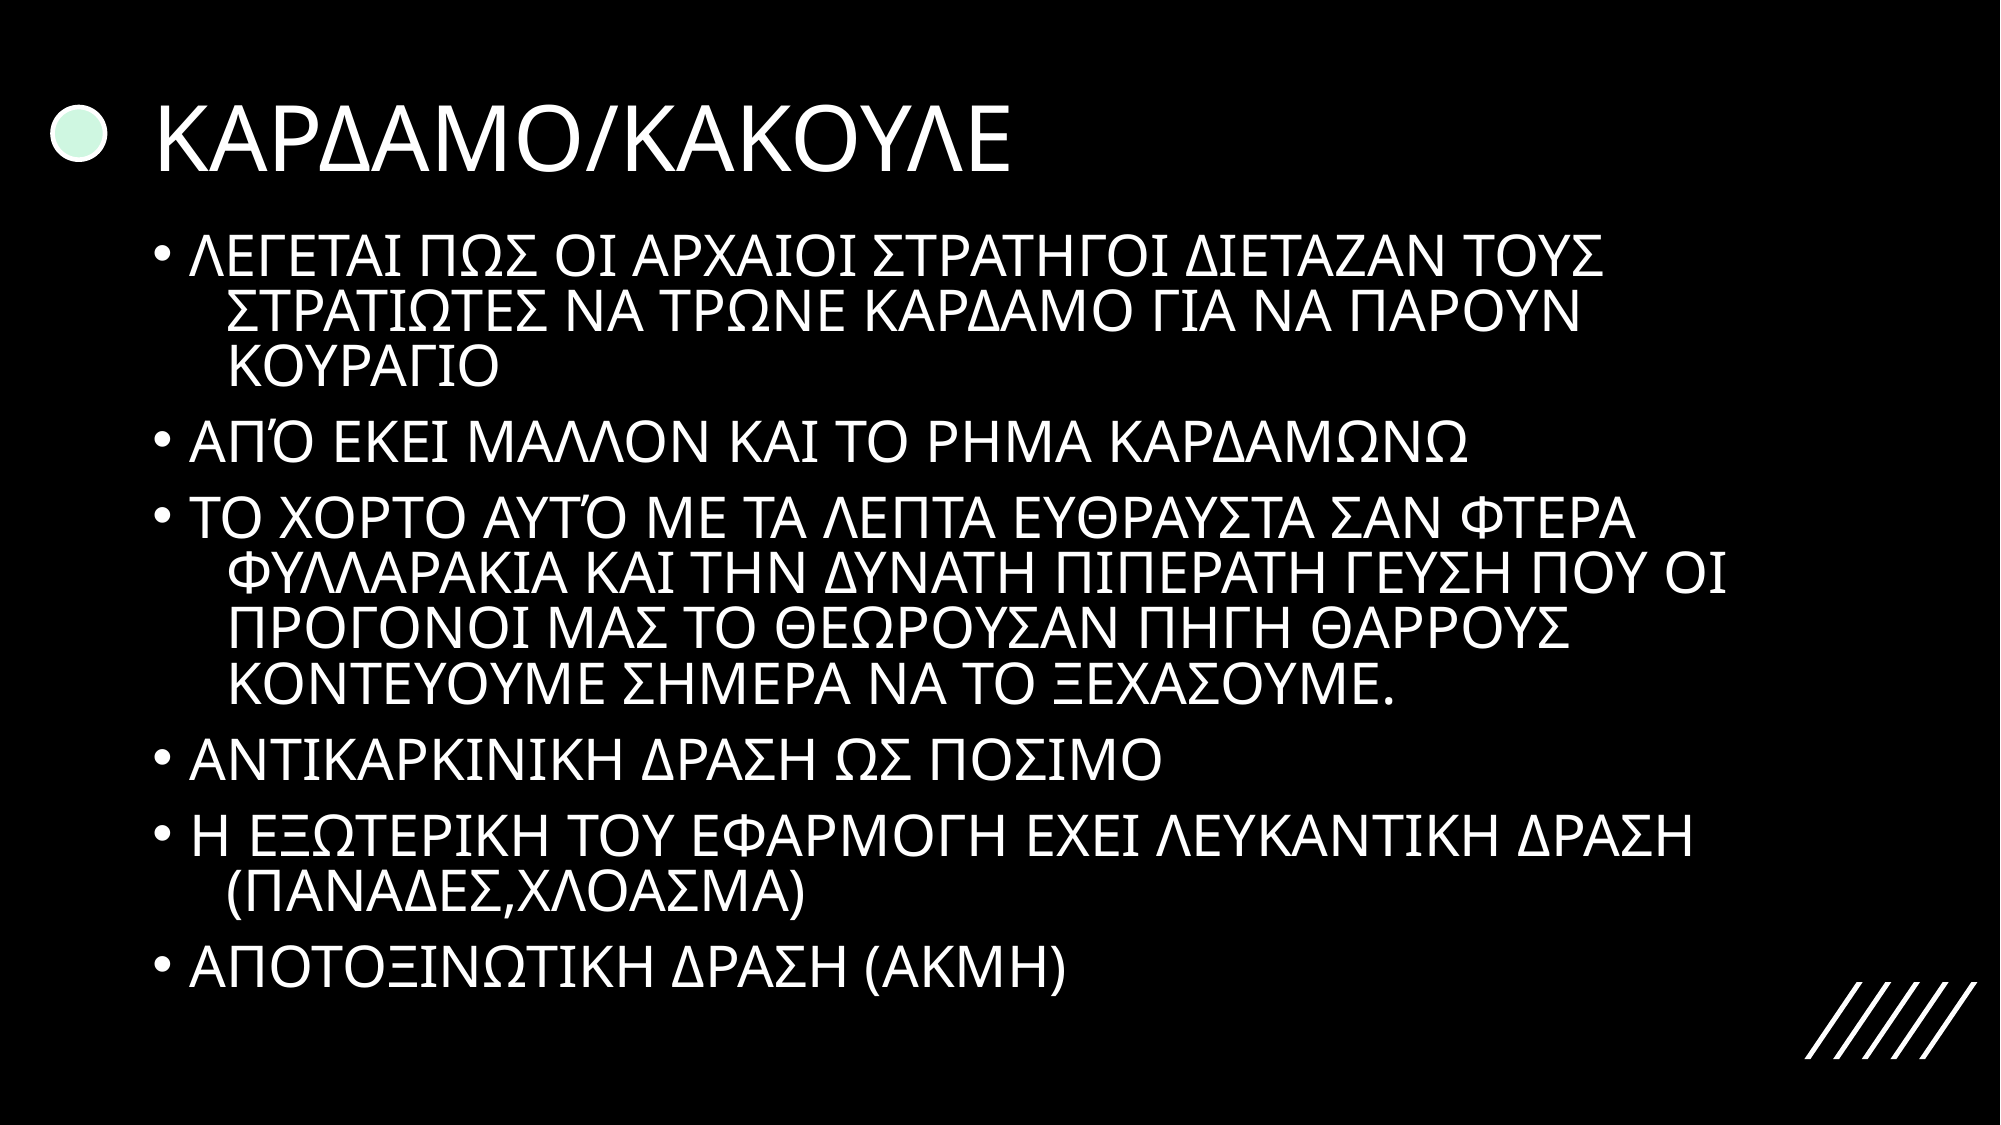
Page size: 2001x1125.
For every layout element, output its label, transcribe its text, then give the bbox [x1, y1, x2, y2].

title ΚΑΡΔΑΜΟ/ΚΑΚΟΥΛΕ [137, 59, 1225, 224]
list ΛΕΓΕΤΑΙ ΠΩΣ ΟΙ ΑΡΧΑΙΟΙ ΣΤΡΑΤΗΓΟΙ ΔΙΕΤΑΖΑΝ ΤΟΥΣ ΣΤΡΑΤΙΩΤΕΣ ΝΑ ΤΡΩΝΕ ΚΑΡΔΑΜΟ ΓΙΑ ΝΑ ΠΑΡΟΥΝ ΚΟΥΡΑΓΙΟ ΑΠΌ ΕΚΕΙ ΜΑΛΛΟΝ ΚΑΙ ΤΟ ΡΗΜΑ ΚΑΡΔΑΜΩΝΩ ΤΟ ΧΟΡΤΟ ΑΥΤΌ ΜΕ ΤΑ ΛΕΠΤΑ ΕΥΘΡΑΥΣΤΑ ΣΑΝ ΦΤΕΡΑ ΦΥΛΛΑΡΑΚΙΑ ΚΑΙ ΤΗΝ ΔΥΝΑΤΗ ΠΙΠΕΡΑΤΗ ΓΕΥΣΗ ΠΟΥ ΟΙ ΠΡΟΓΟΝΟΙ ΜΑΣ ΤΟ ΘΕΩΡΟΥΣΑΝ ΠΗΓΗ ΘΑΡΡΟΥΣ ΚΟΝΤΕΥΟΥΜΕ ΣΗΜΕΡΑ ΝΑ ΤΟ ΞΕΧΑΣΟΥΜΕ. ΑΝΤΙΚΑΡΚΙΝΙΚΗ ΔΡΑΣΗ ΩΣ ΠΟΣΙΜΟ Η ΕΞΩΤΕΡΙΚΗ ΤΟΥ ΕΦΑΡΜΟΓΗ ΕΧΕΙ ΛΕΥΚΑΝΤΙΚΗ ΔΡΑΣΗ (ΠΑΝΑΔΕΣ,ΧΛΟΑΣΜΑ) ΑΠΟΤΟΞΙΝΩΤΙΚΗ ΔΡΑΣΗ (ΑΚΜΗ) [137, 224, 1863, 1014]
